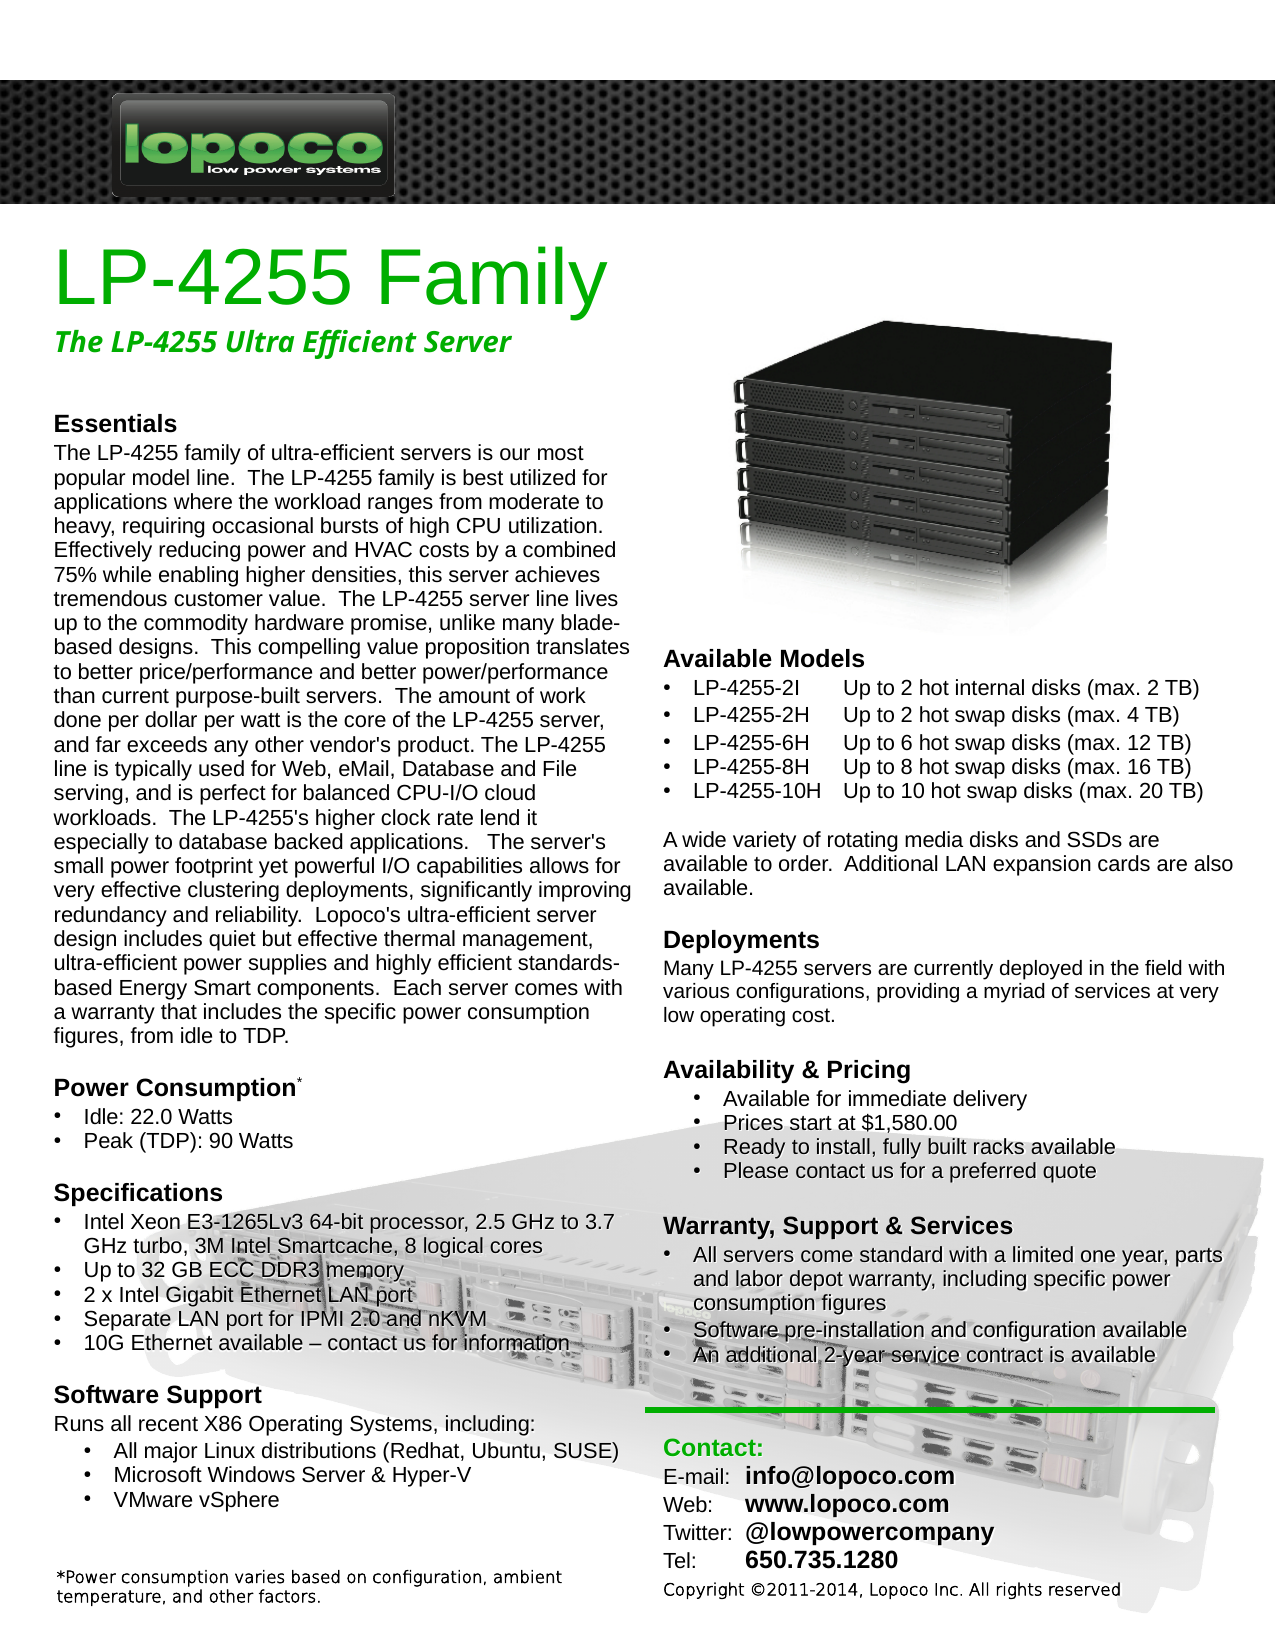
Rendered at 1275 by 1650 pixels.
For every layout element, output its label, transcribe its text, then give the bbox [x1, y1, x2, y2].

picture [712, 299, 1140, 637]
text_box LP-4255 Family The LP-4255 Ultra Efficient Server [53, 232, 636, 383]
text_box Contact: E-mail: info@lopoco.com Web: www.lopoco.com Twitter: @lowpowercompany Tel: 650.735.1280 Copyright ©2011-2014, Lopoco Inc. All rights reserved [663, 1350, 1246, 1606]
subtitle Essentials The LP-4255 family of ultra-efficient servers is our most popular model line. The LP-4255 family is best utilized for applications where the workload ranges from moderate to heavy, requiring occasional bursts of high CPU utilization. Effectively reducing power and HVAC costs by a combined 75% while enabling higher densities, this server achieves tremendous customer value. The LP-4255 server line lives up to the commodity hardware promise, unlike many blade-based designs. This compelling value proposition translates to better price/performance and better power/performance than current purpose-built servers. The amount of work done per dollar per watt is the core of the LP-4255 server, and far exceeds any other vendor's product. The LP-4255 line is typically used for Web, eMail, Database and File serving, and is perfect for balanced CPU-I/O cloud workloads. The LP-4255's higher clock rate lend it especially to database backed applications. The server's small power footprint yet powerful I/O capabilities allows for very effective clustering deployments, significantly improving redundancy and reliability. Lopoco's ultra-efficient server design includes quiet but effective thermal management, ultra-efficient power supplies and highly efficient standards-based Energy Smart components. Each server comes with a warranty that includes the specific power consumption figures, from idle to TDP. Power Consumption* Idle: 22.0 Watts Peak (TDP): 90 Watts Specifications Intel Xeon E3-1265Lv3 64-bit processor, 2.5 GHz to 3.7 GHz turbo, 3M Intel Smartcache, 8 logical cores Up to 32 GB ECC DDR3 memory 2 x Intel Gigabit Ethernet LAN port Separate LAN port for IPMI 2.0 and nKVM 10G Ethernet available – contact us for information Software Support Runs all recent X86 Operating Systems, including: All major Linux distributions (Redhat, Ubuntu, SUSE) Microsoft Windows Server & Hyper-V VMware vSphere [53, 410, 636, 1546]
text_box *Power consumption varies based on configuration, ambient temperature, and other factors. [41, 1560, 631, 1615]
text_box Available Models LP-4255-2I Up to 2 hot internal disks (max. 2 TB) LP-4255-2H Up to 2 hot swap disks (max. 4 TB) LP-4255-6H Up to 6 hot swap disks (max. 12 TB) LP-4255-8H Up to 8 hot swap disks (max. 16 TB) LP-4255-10H Up to 10 hot swap disks (max. 20 TB) A wide variety of rotating media disks and SSDs are available to order. Additional LAN expansion cards are also available. Deployments Many LP-4255 servers are currently deployed in the field with various configurations, providing a myriad of services at very low operating cost. Availability & Pricing Available for immediate delivery Prices start at $1,580.00 Ready to install, fully built racks available Please contact us for a preferred quote Warranty, Support & Services All servers come standard with a limited one year, parts and labor depot warranty, including specific power consumption figures Software pre-installation and configuration available An additional 2-year service contract is available [663, 645, 1246, 1350]
picture [135, 1121, 1264, 1621]
picture [0, 80, 1275, 204]
